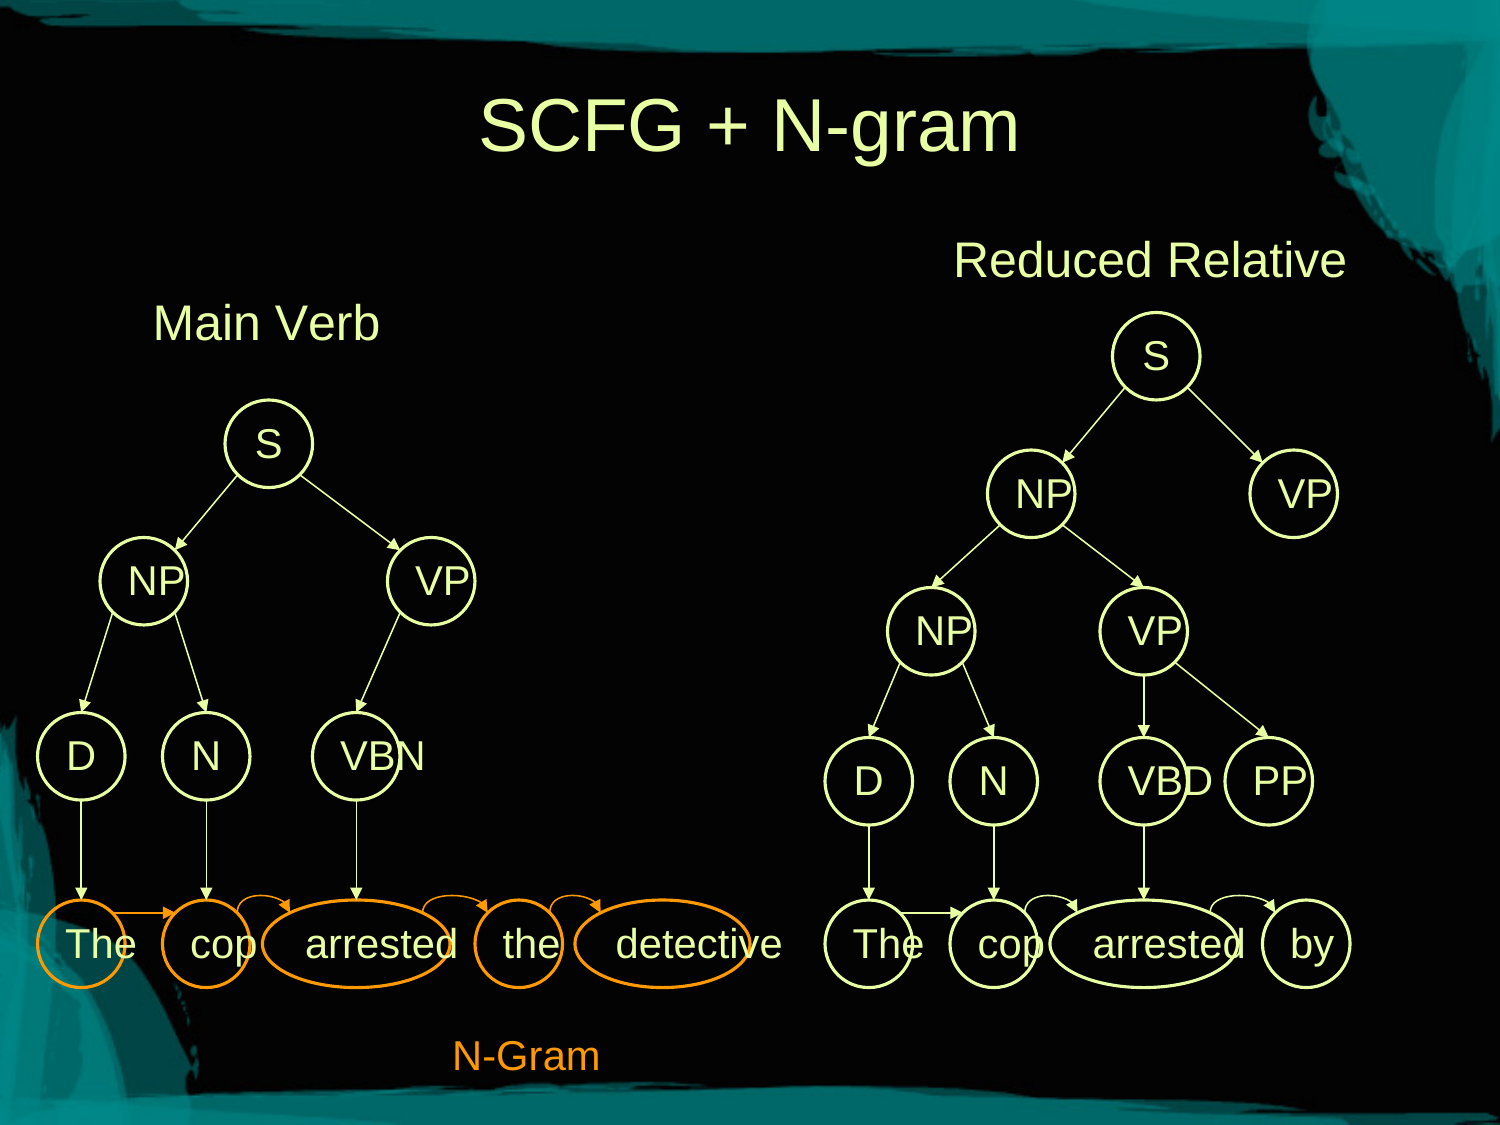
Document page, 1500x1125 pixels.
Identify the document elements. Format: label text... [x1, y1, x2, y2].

text_box the [474, 900, 563, 988]
text_box NP [887, 587, 976, 676]
text_box The [37, 900, 125, 988]
text_box N-Gram [437, 1025, 628, 1087]
picture [0, 0, 1500, 1125]
text_box NP [99, 537, 188, 625]
text_box The [825, 900, 912, 988]
text_box VP [387, 537, 475, 625]
text_box VBN [312, 712, 398, 801]
text_box N [162, 712, 250, 801]
text_box PP [1224, 737, 1313, 826]
text_box VBD [1099, 737, 1186, 826]
title SCFG + N-gram [112, 37, 1388, 213]
text_box S [1112, 312, 1201, 400]
text_box D [37, 712, 126, 801]
text_box cop [1027, 938, 1038, 956]
text_box S [225, 399, 313, 488]
text_box N [949, 737, 1038, 826]
text_box D [825, 737, 913, 826]
text_box cop [162, 900, 250, 988]
text_box Reduced Relative [938, 224, 1363, 297]
text_box arrested [1228, 938, 1238, 956]
text_box NP [987, 450, 1075, 538]
text_box cop [949, 900, 1037, 988]
text_box arrested [262, 900, 449, 988]
text_box Main Verb [137, 287, 396, 359]
text_box arrested [441, 938, 451, 956]
text_box cop [240, 938, 250, 956]
text_box VP [1099, 587, 1188, 676]
text_box arrested [1049, 900, 1237, 988]
text_box detective [574, 900, 751, 988]
text_box by [1262, 900, 1351, 988]
text_box VP [1249, 450, 1338, 538]
